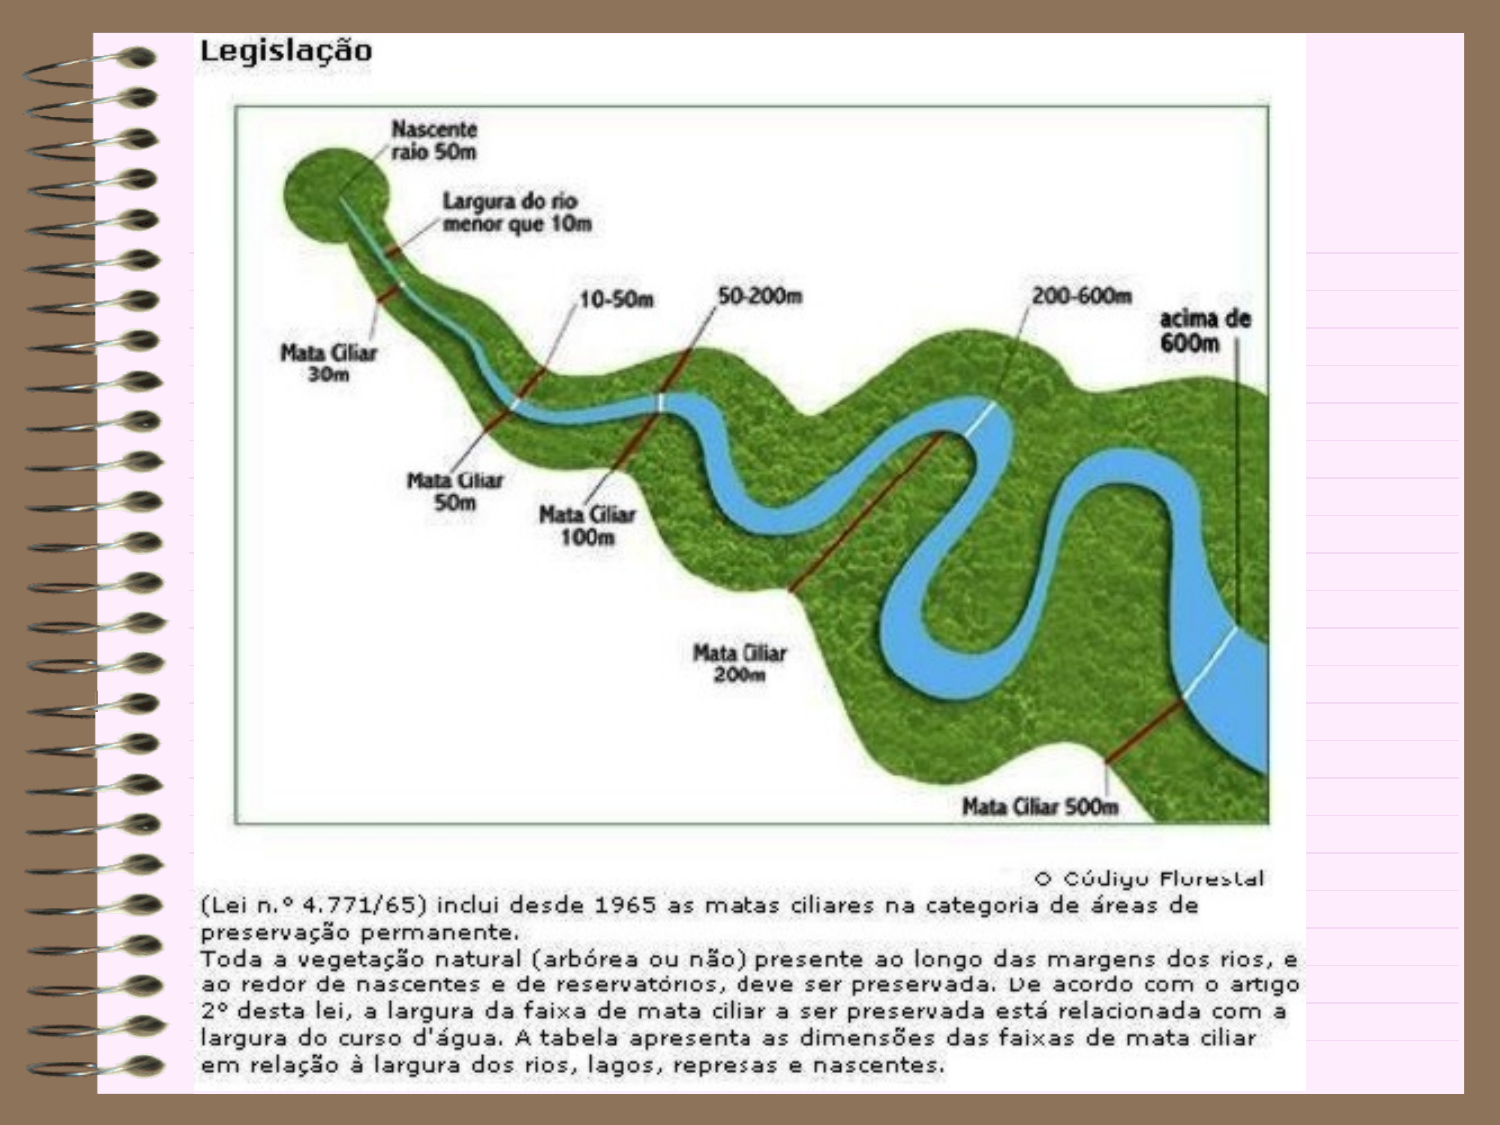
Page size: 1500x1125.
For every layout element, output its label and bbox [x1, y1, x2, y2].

picture [0, 8, 1306, 1115]
